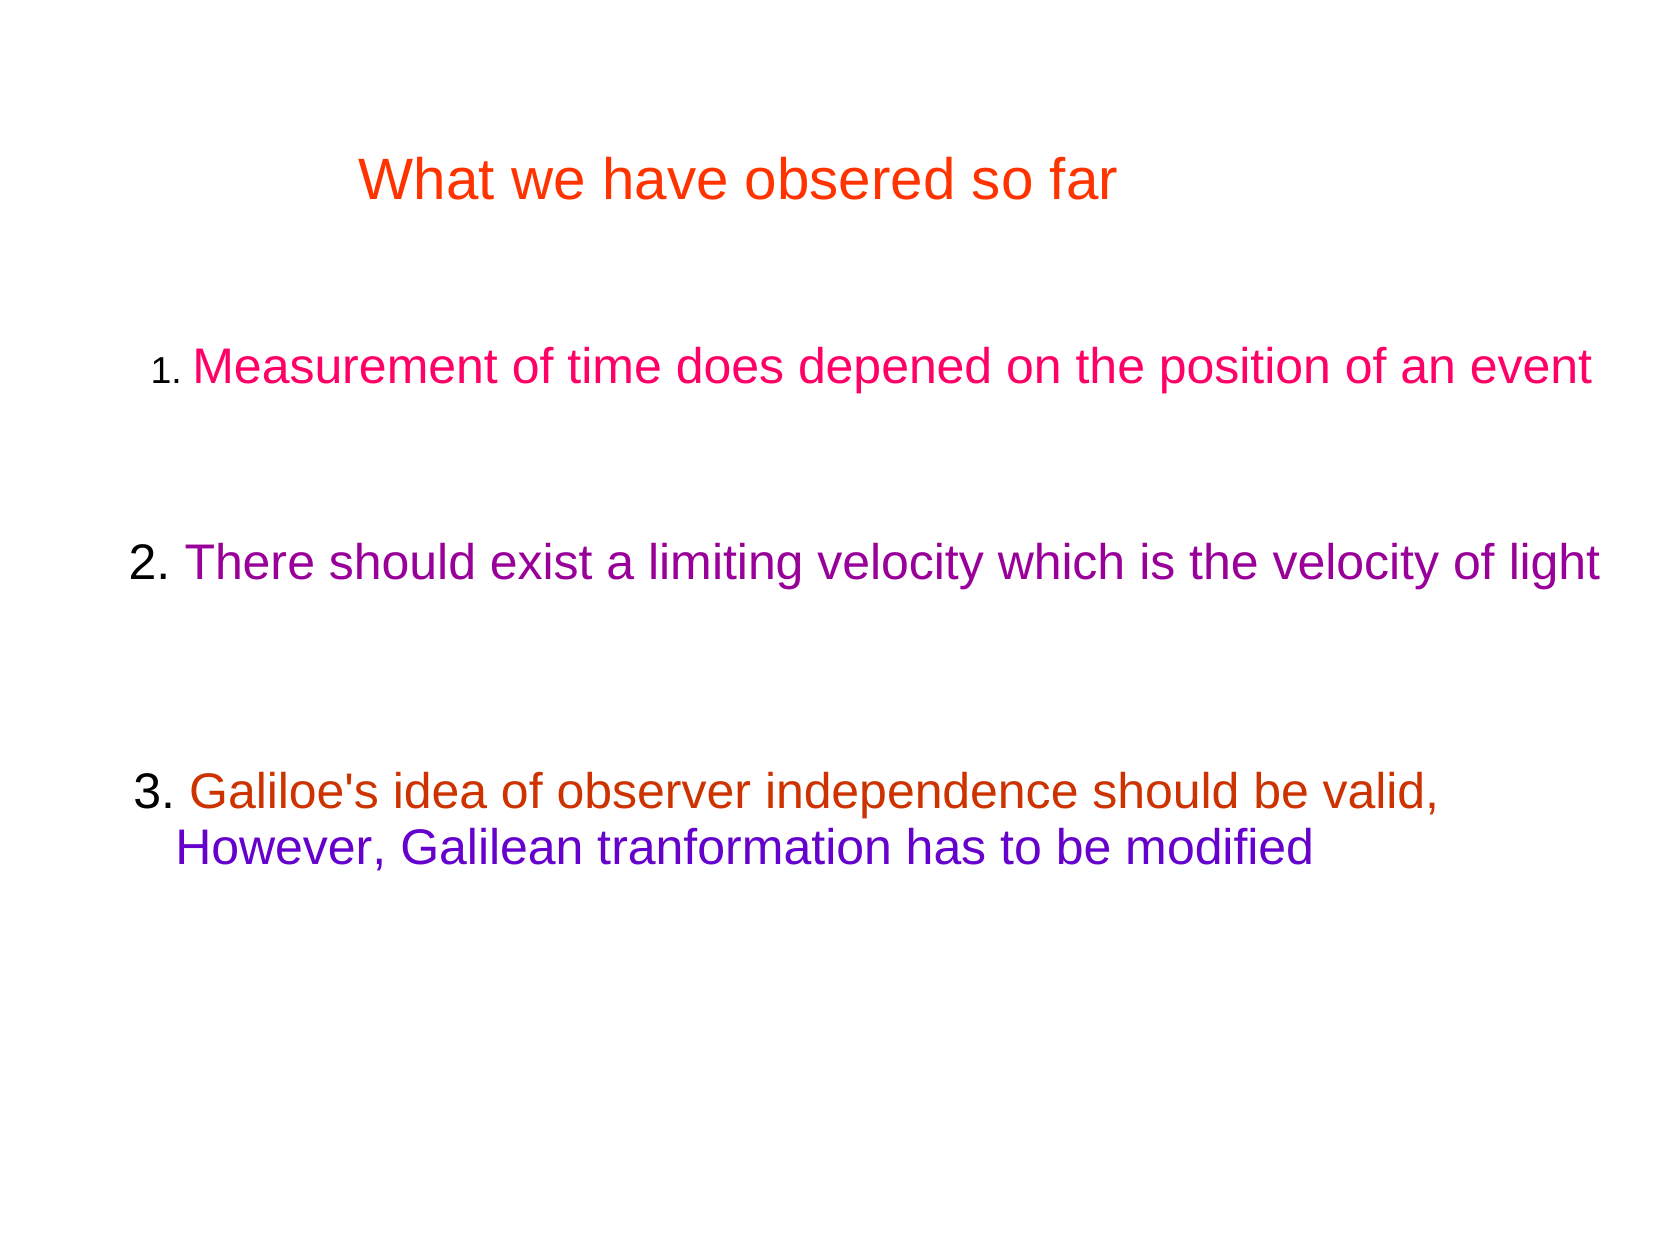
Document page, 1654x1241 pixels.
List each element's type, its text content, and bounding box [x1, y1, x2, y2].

text_box What we have obsered so far [344, 139, 1134, 225]
text_box 1. Measurement of time does depened on the position of an event [135, 330, 1609, 406]
text_box 2. There should exist a limiting velocity which is the velocity of light [114, 527, 1630, 603]
text_box 3. Galiloe's idea of observer independence should be valid, However, Galilean tranformation has to be modified [118, 755, 1455, 888]
